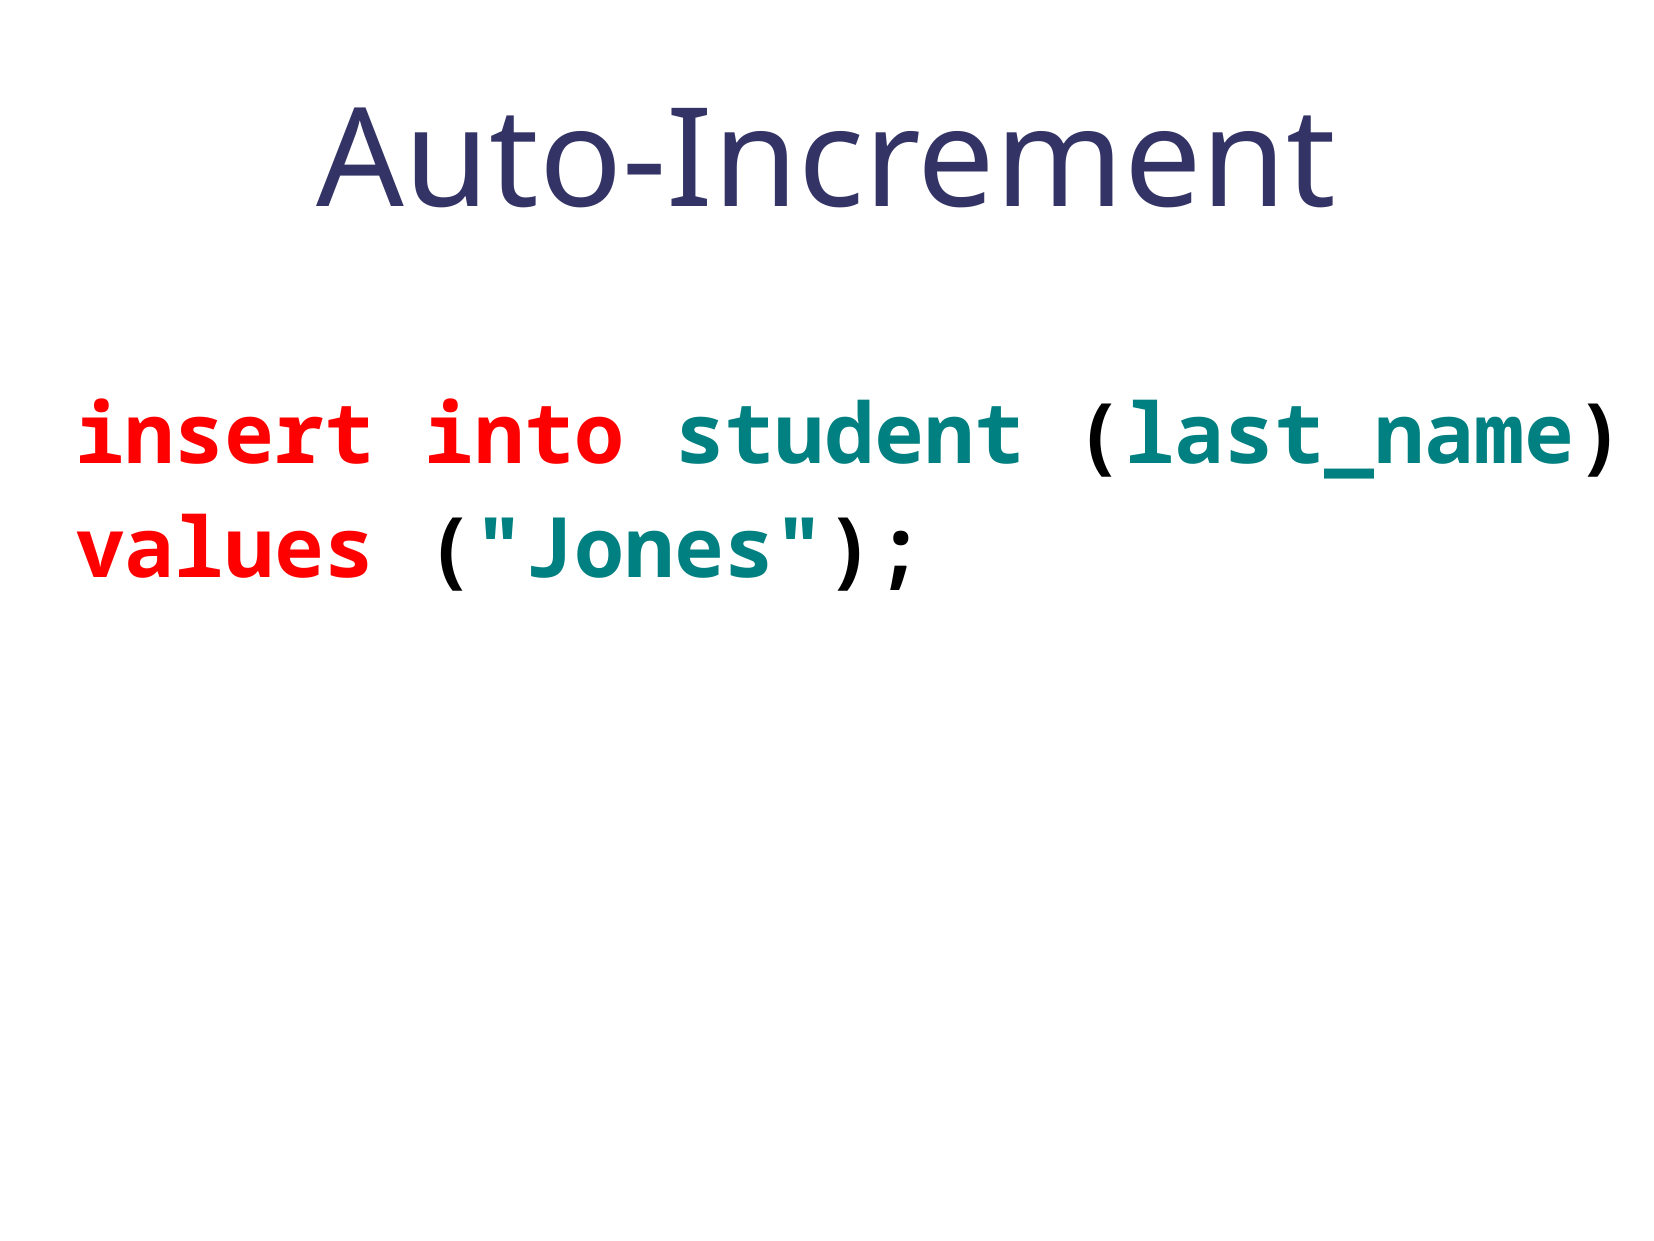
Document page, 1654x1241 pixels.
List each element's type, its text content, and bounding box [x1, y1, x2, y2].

title Auto-Increment [82, 56, 1571, 250]
text_box insert into student (last_name) values ("Jones"); [75, 375, 1654, 568]
